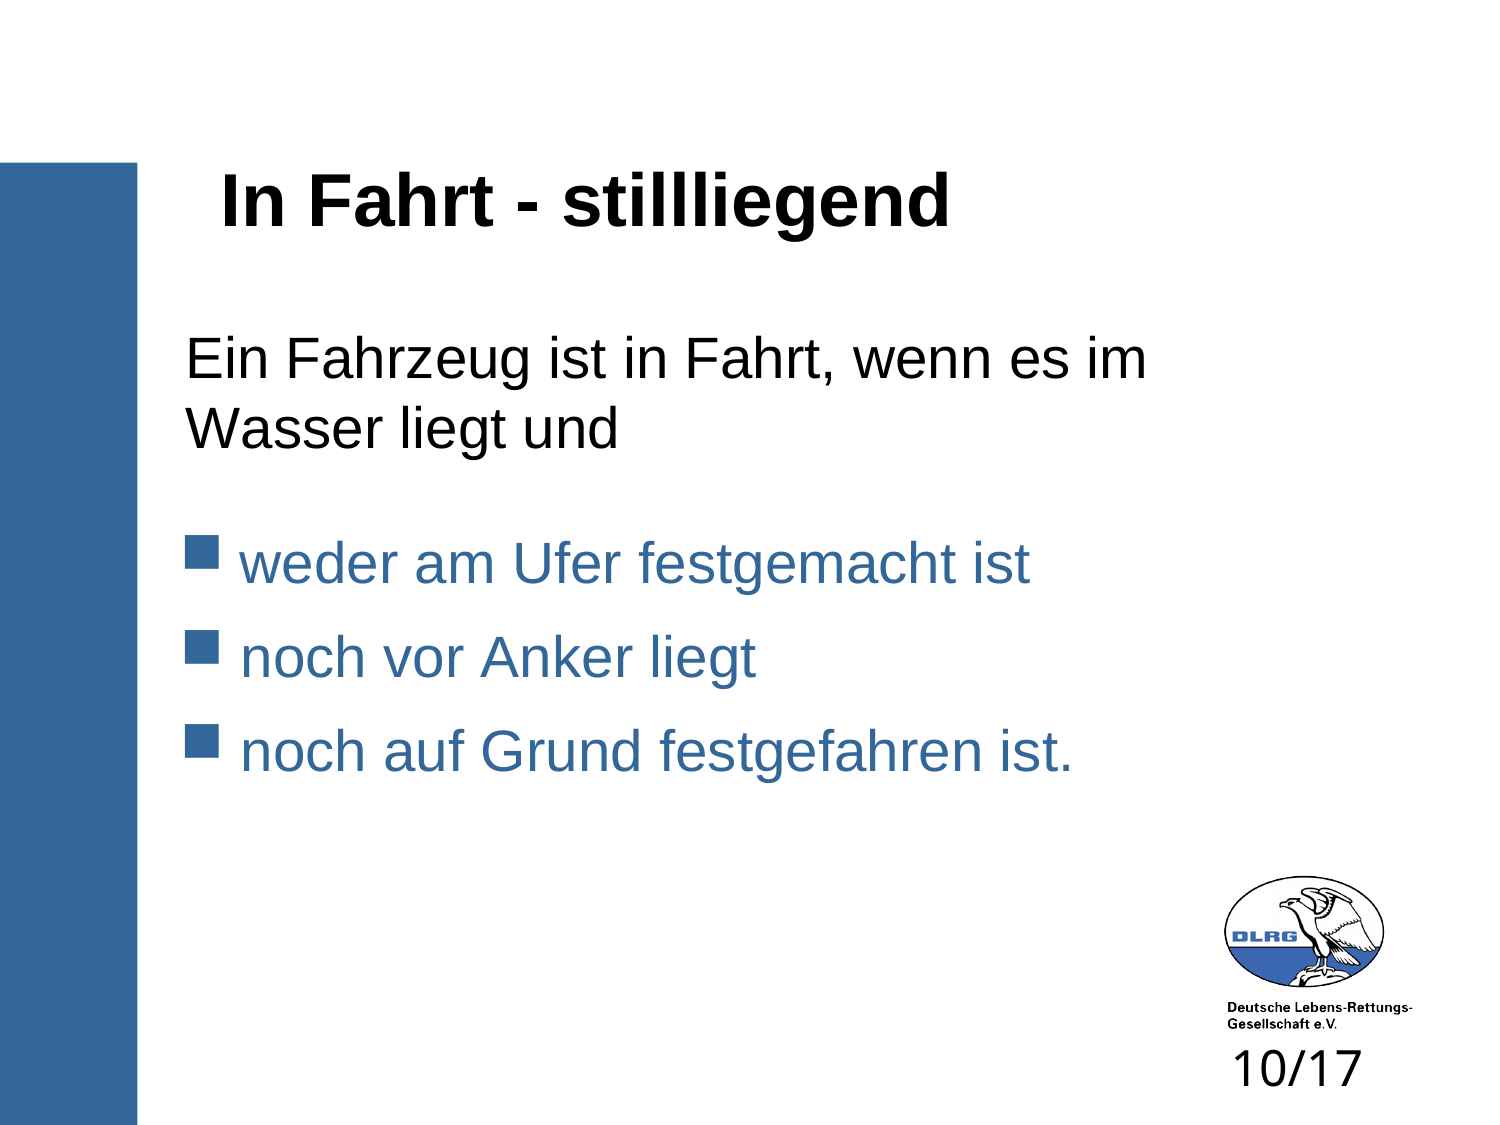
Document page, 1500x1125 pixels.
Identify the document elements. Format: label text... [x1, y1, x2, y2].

text_box In Fahrt - stillliegend [205, 144, 968, 250]
text_box Ein Fahrzeug ist in Fahrt, wenn es im Wasser liegt und [170, 312, 1165, 468]
text_box weder am Ufer festgemacht ist noch vor Anker liegt noch auf Grund festgefahren ist. [165, 492, 1398, 927]
picture [1224, 874, 1413, 1029]
text_box <Nummer>/17 [1215, 1029, 1500, 1108]
